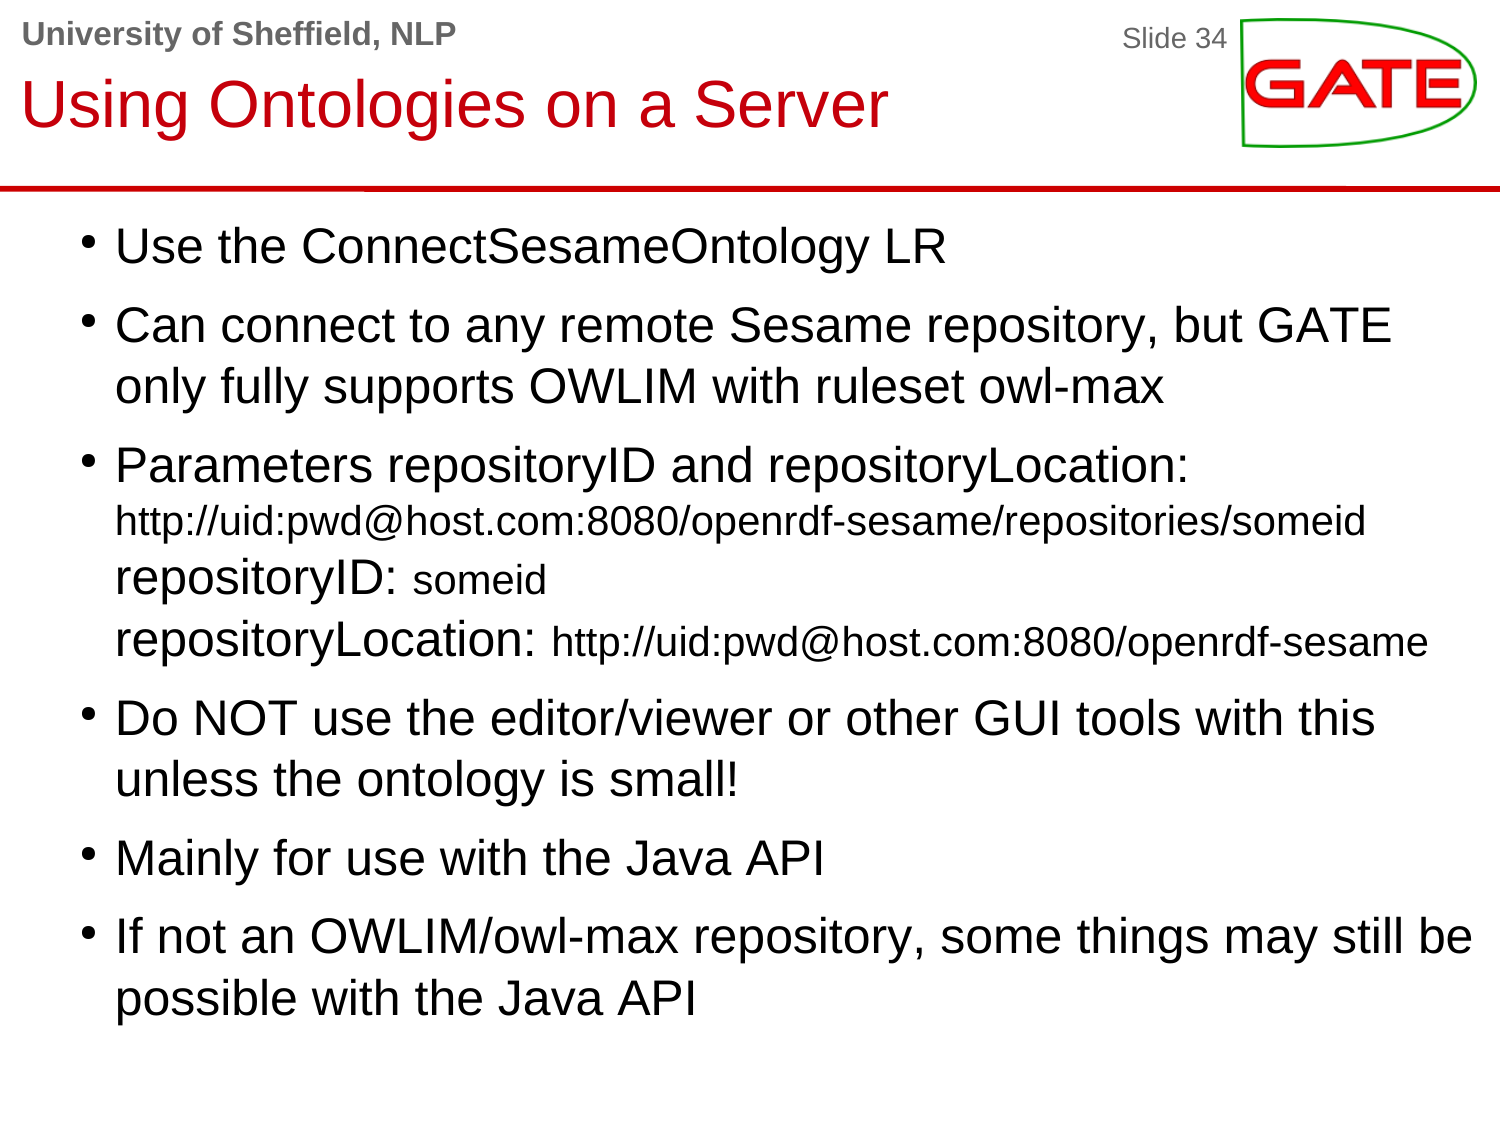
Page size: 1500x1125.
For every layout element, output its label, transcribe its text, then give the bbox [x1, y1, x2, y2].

list Use the ConnectSesameOntology LR Can connect to any remote Sesame repository, but GATE only fully supports OWLIM with ruleset owl-max Parameters repositoryID and repositoryLocation: http://uid:pwd@host.com:8080/openrdf-sesame/repositories/someid repositoryID: someid repositoryLocation: http://uid:pwd@host.com:8080/openrdf-sesame Do NOT use the editor/viewer or other GUI tools with this unless the ontology is small! Mainly for use with the Java API If not an OWLIM/owl-max repository, some things may still be possible with the Java API [23, 212, 1477, 1063]
title Using Ontologies on a Server [20, 44, 1240, 166]
picture [1240, 18, 1477, 148]
